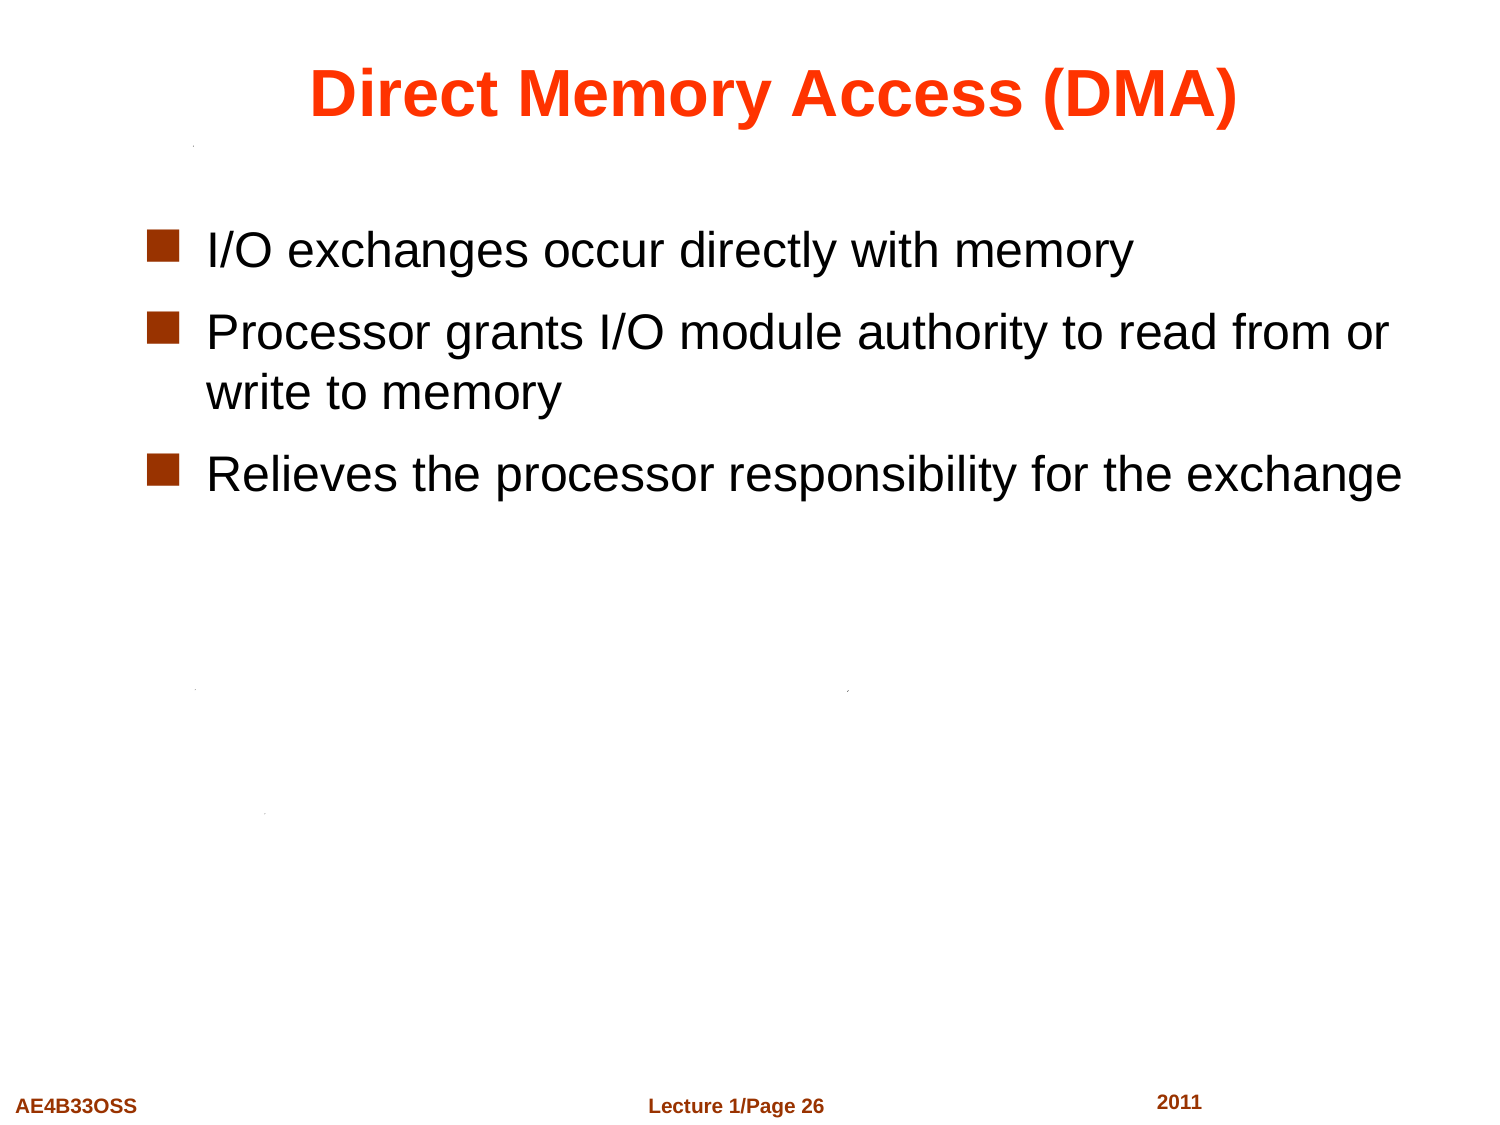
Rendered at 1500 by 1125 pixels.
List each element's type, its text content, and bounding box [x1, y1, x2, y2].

title Direct Memory Access (DMA) [112, 37, 1438, 138]
list I/O exchanges occur directly with memory Processor grants I/O module authority to read from or write to memory Relieves the processor responsibility for the exchange [135, 210, 1425, 946]
